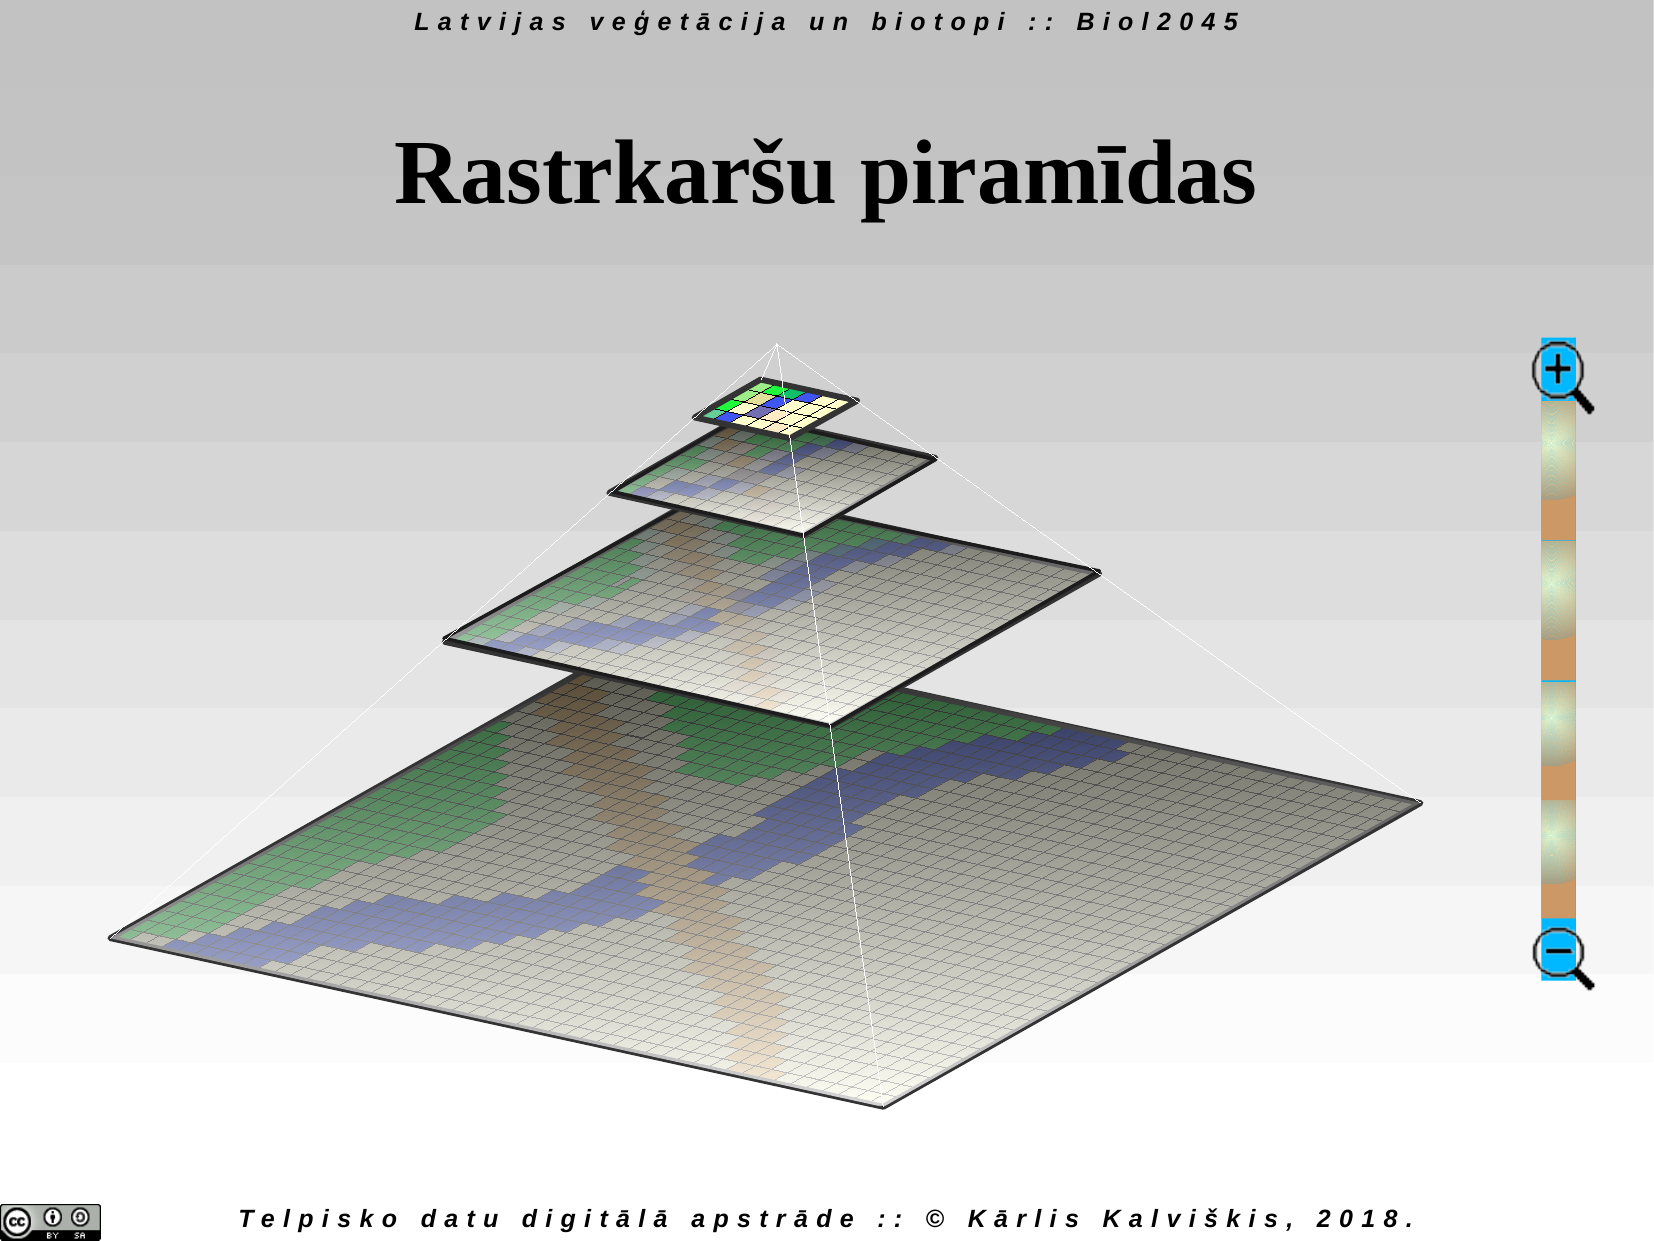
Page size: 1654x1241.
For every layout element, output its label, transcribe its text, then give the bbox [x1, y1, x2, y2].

text_box [1541, 434, 1576, 923]
text_box [110, 674, 1421, 1107]
title Rastrkaršu piramīdas [29, 49, 1625, 296]
picture [0, 0, 1654, 1241]
text_box [613, 427, 936, 536]
text_box [705, 383, 847, 434]
text_box [443, 511, 1100, 726]
